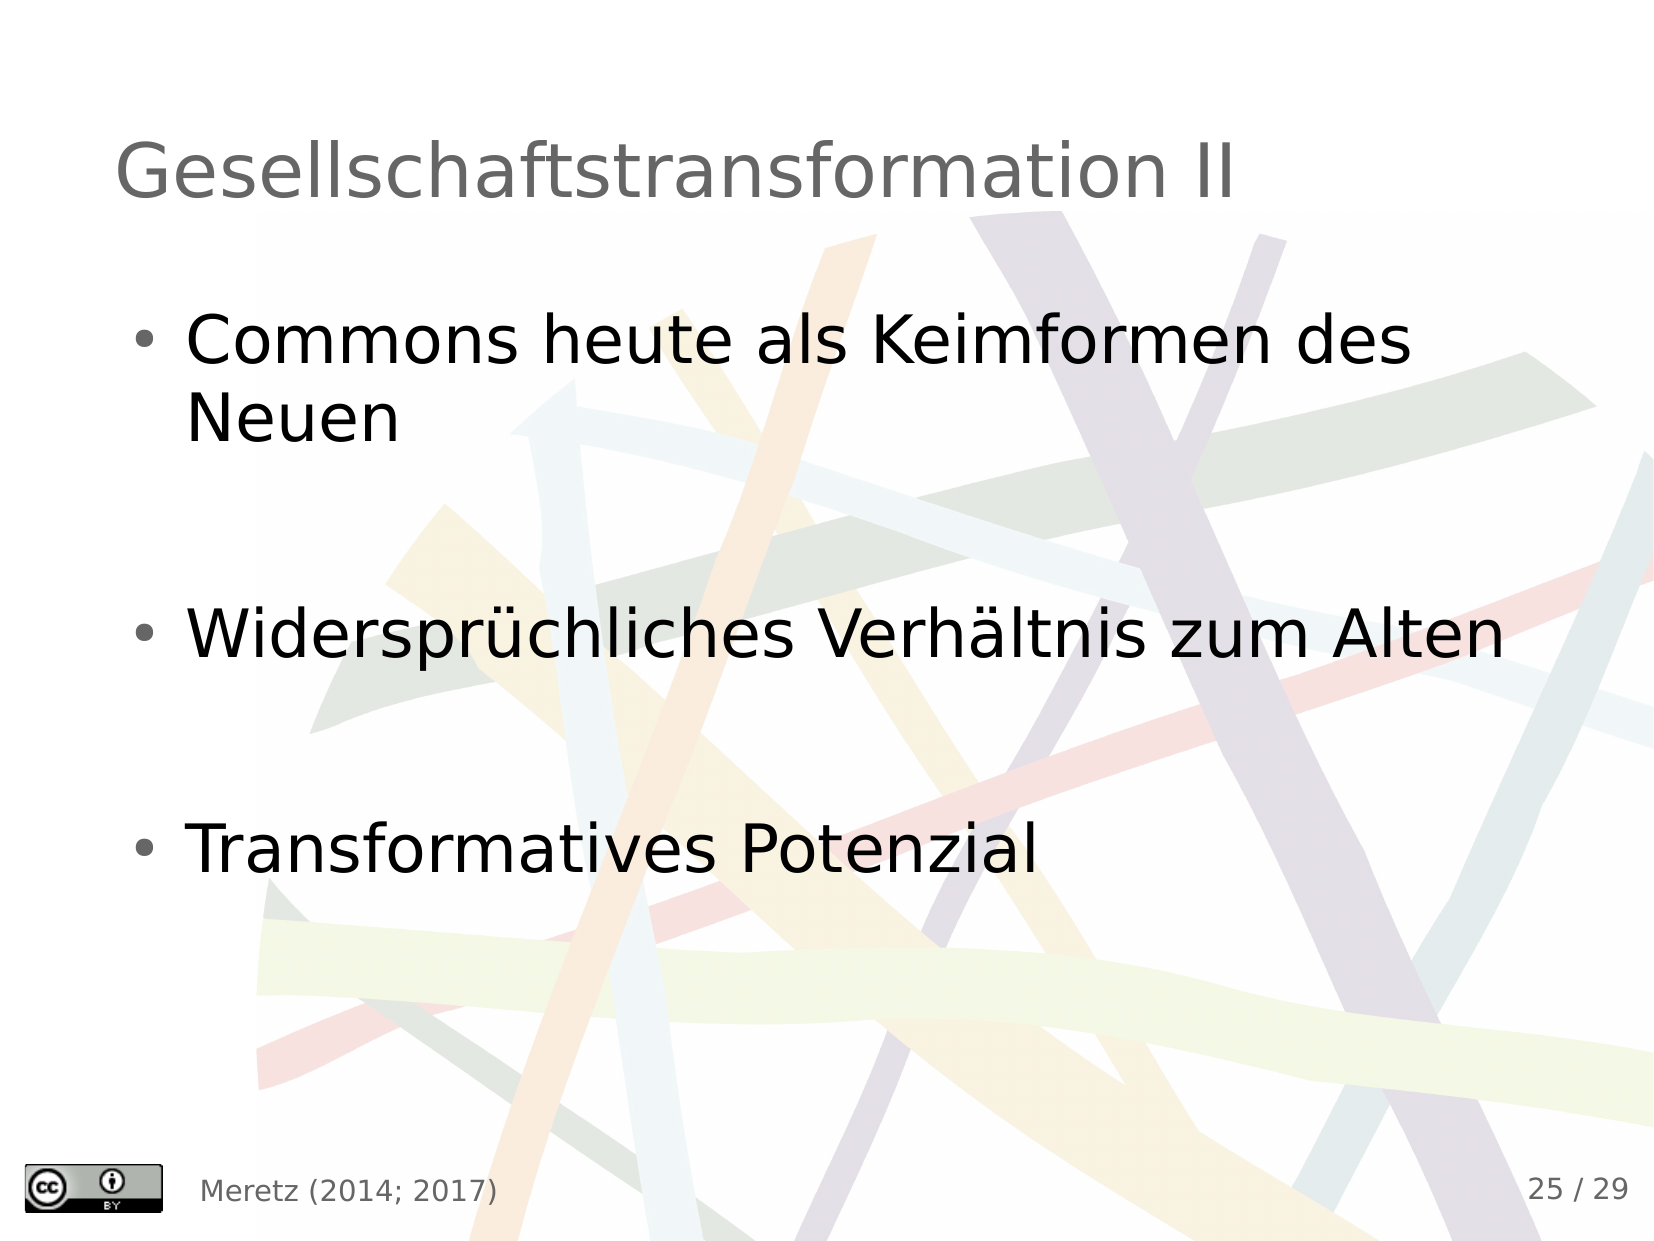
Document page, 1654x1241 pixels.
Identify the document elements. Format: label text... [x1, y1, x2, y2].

list Commons heute als Keimformen des Neuen Widersprüchliches Verhältnis zum Alten Transformatives Potenzial [114, 302, 1539, 1102]
title Gesellschaftstransformation II [114, 73, 1539, 271]
text_box Meretz (2014; 2017) [184, 1167, 1218, 1217]
picture [24, 1164, 163, 1213]
